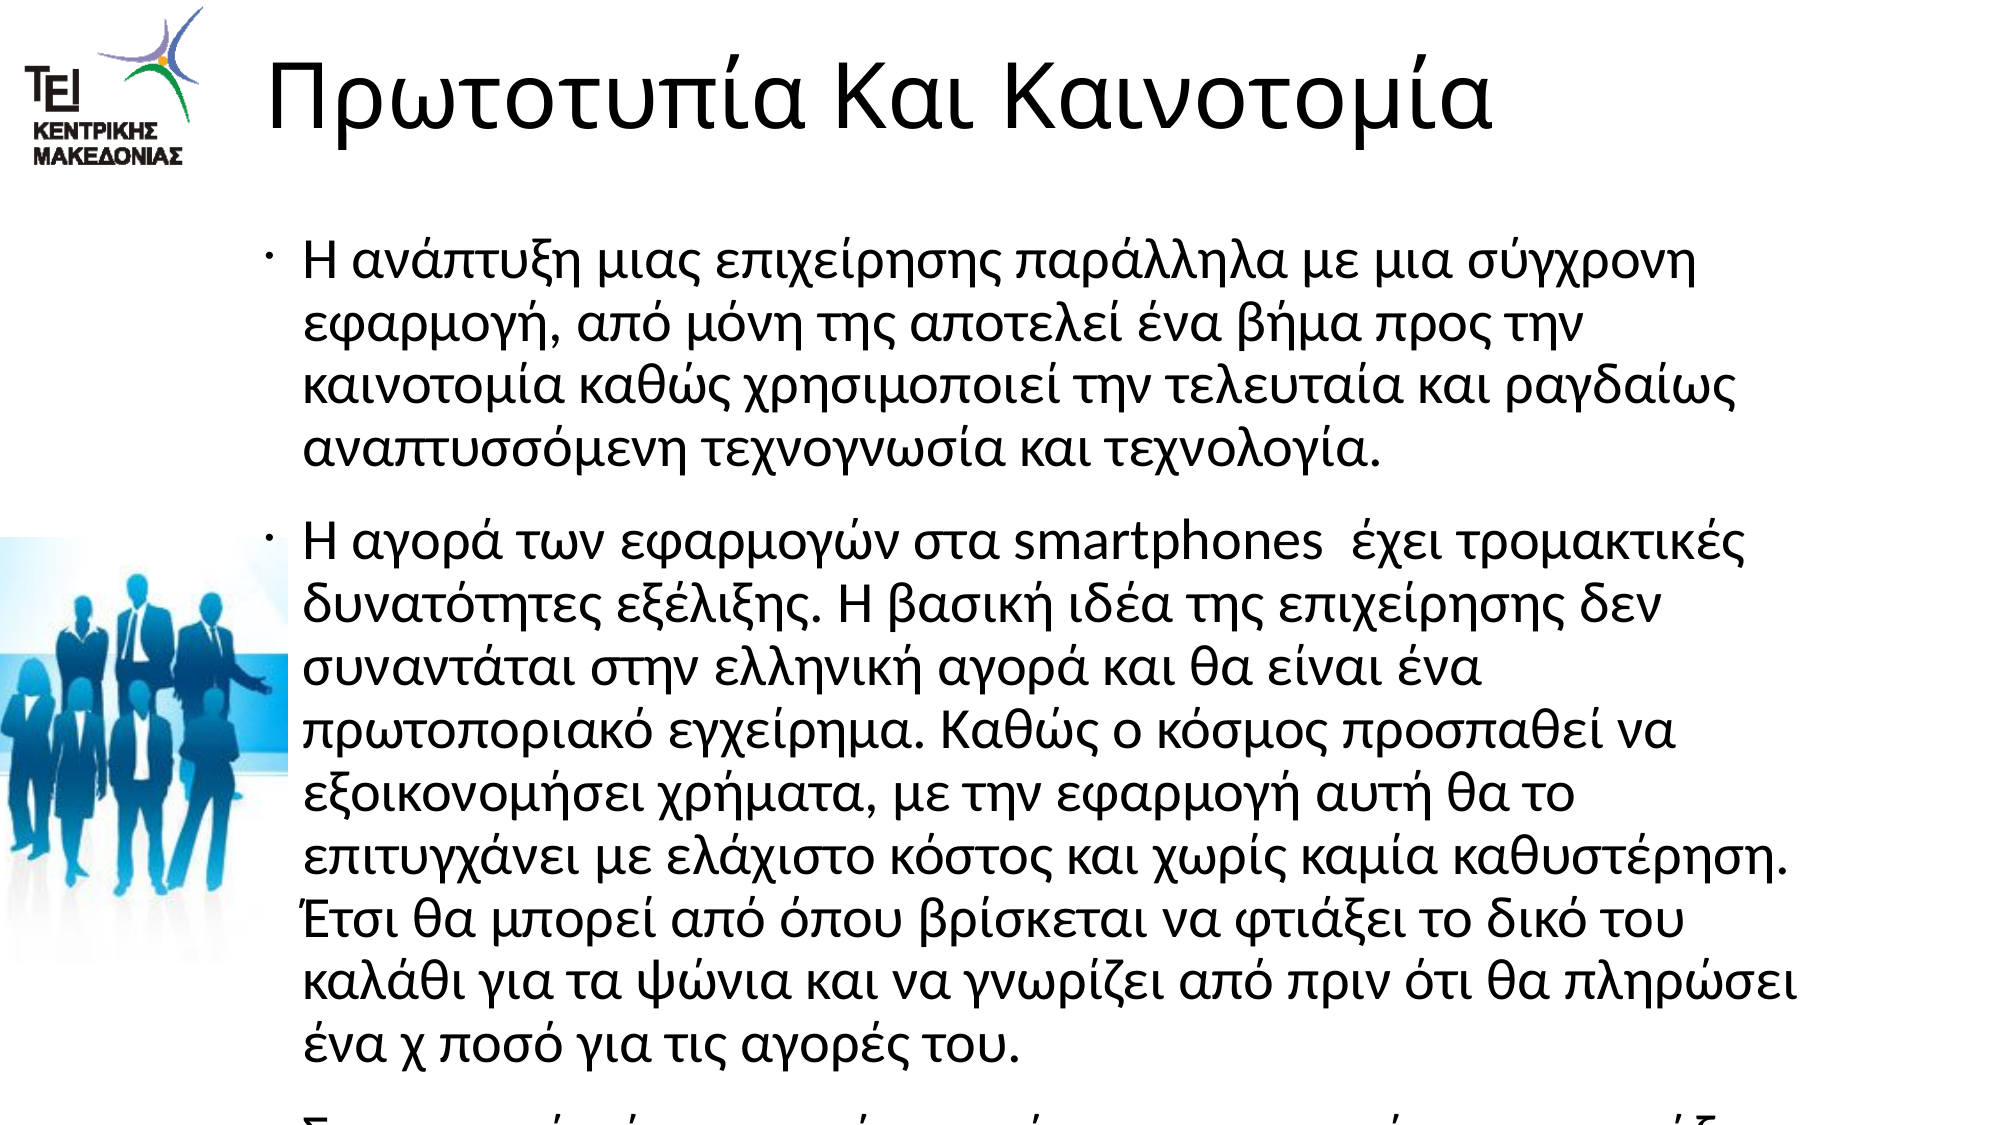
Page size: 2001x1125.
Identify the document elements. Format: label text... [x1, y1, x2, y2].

picture [0, 0, 135, 169]
title Πρωτοτυπία Και Καινοτομία [249, 41, 1863, 192]
list Η ανάπτυξη μιας επιχείρησης παράλληλα με μια σύγχρονη εφαρμογή, από μόνη της αποτελεί ένα βήμα προς την καινοτομία καθώς χρησιμοποιεί την τελευταία και ραγδαίως αναπτυσσόμενη τεχνογνωσία και τεχνολογία. Η αγορά των εφαρμογών στα smartphones έχει τρομακτικές δυνατότητες εξέλιξης. Η βασική ιδέα της επιχείρησης δεν συναντάται στην ελληνική αγορά και θα είναι ένα πρωτοποριακό εγχείρημα. Καθώς ο κόσμος προσπαθεί να εξοικονομήσει χρήματα, με την εφαρμογή αυτή θα το επιτυγχάνει με ελάχιστο κόστος και χωρίς καμία καθυστέρηση. Έτσι θα μπορεί από όπου βρίσκεται να φτιάξει το δικό του καλάθι για τα ψώνια και να γνωρίζει από πριν ότι θα πληρώσει ένα χ ποσό για τις αγορές του. Στην αγορά σήμερα υπάρχει μόνο η εφαρμογή για να φτιάξεις μια λίστα με τα ψώνια που θες χωρίς να έχεις τη δυνατότητα να γνωρίζεις από πριν το τελικό ποσό πληρωμής. Αυτό το συγκριτικό πλεονέκτημα είναι αυτό που κάνει την εφαρμογή άκρως ανταγωνιστική και πρωτοποριακή στο είδος της. Δηλαδή φτιάχνεις τη λίστα με τα αγαπημένα σου κρασιά από όλη την Ελλάδα, γνωρίζεις πόσο κοστίζουν και μετέπειτα μπορείς ακόμη και να ψωνίσεις στο πλησιέστερο κατάστημα της εταιρείας γνωρίζοντας από πριν τι θα χρεωθείς ή να το παραγγείλεις και να σου αποσταλεί. [249, 220, 1863, 994]
picture [0, 537, 249, 963]
